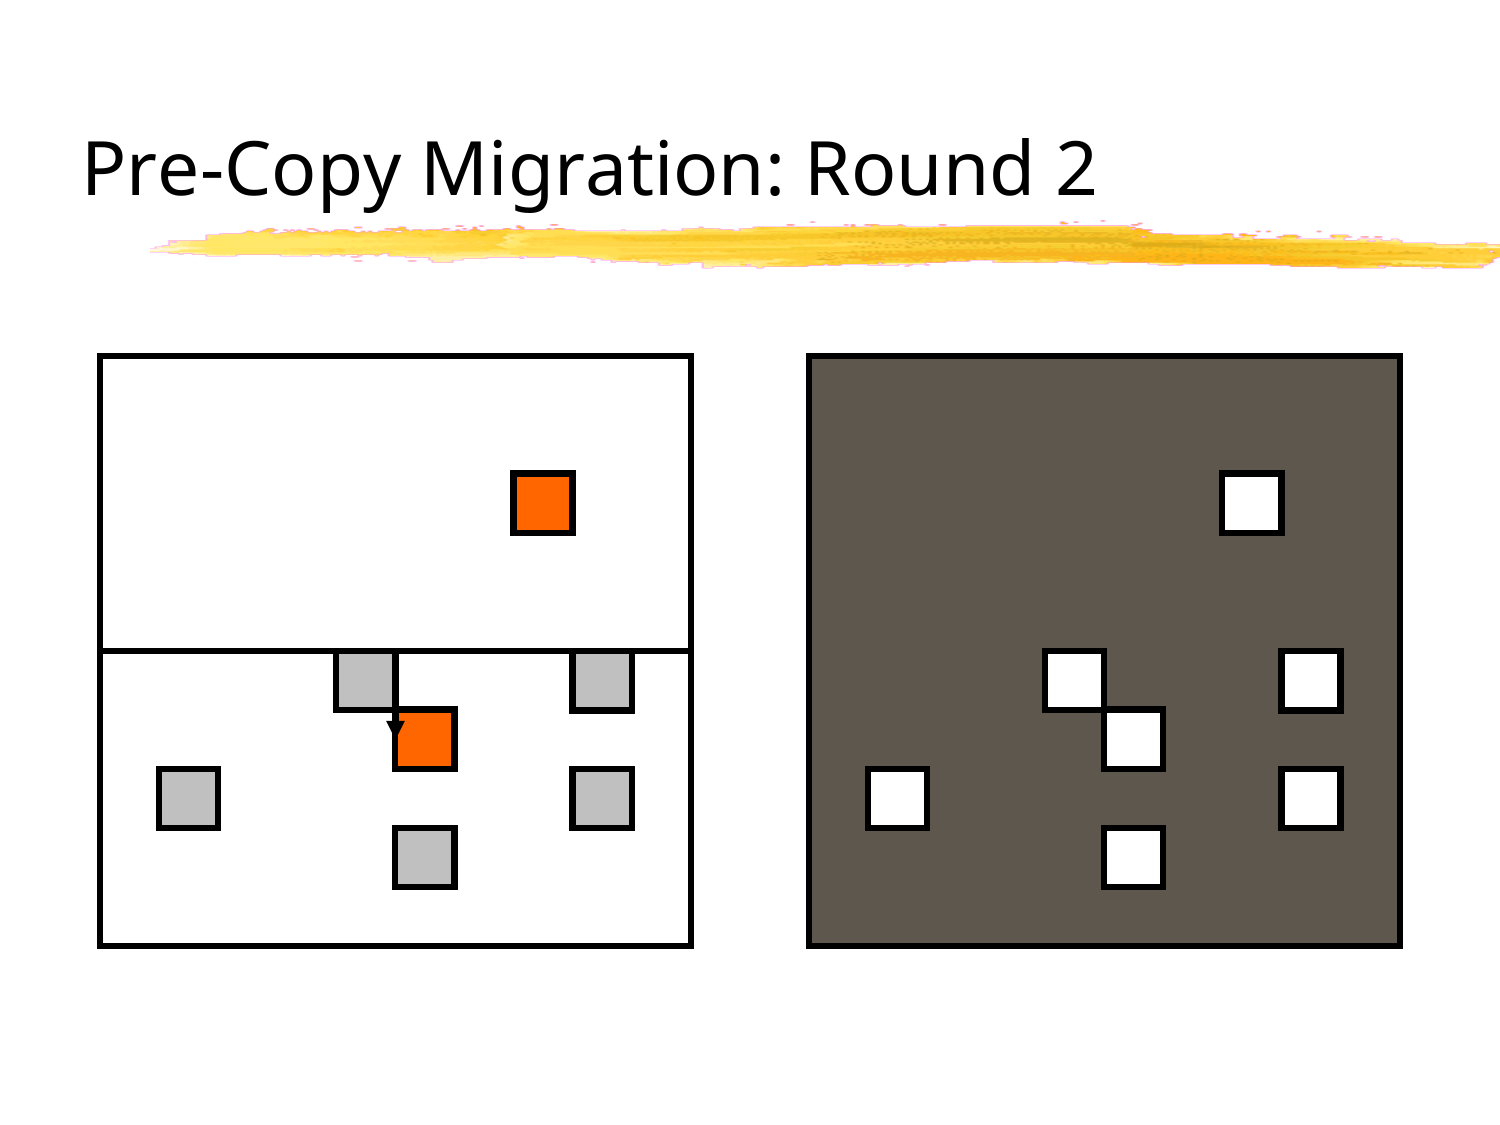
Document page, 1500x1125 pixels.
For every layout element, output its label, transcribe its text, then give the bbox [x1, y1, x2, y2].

text_box [395, 709, 455, 770]
title Pre-Copy Migration: Round 2 [66, 37, 1342, 225]
text_box [395, 827, 455, 888]
text_box [159, 768, 219, 829]
text_box [336, 654, 392, 711]
text_box [513, 473, 573, 533]
text_box [572, 654, 632, 711]
text_box [809, 355, 1400, 947]
picture [150, 215, 1500, 279]
text_box [572, 768, 632, 829]
